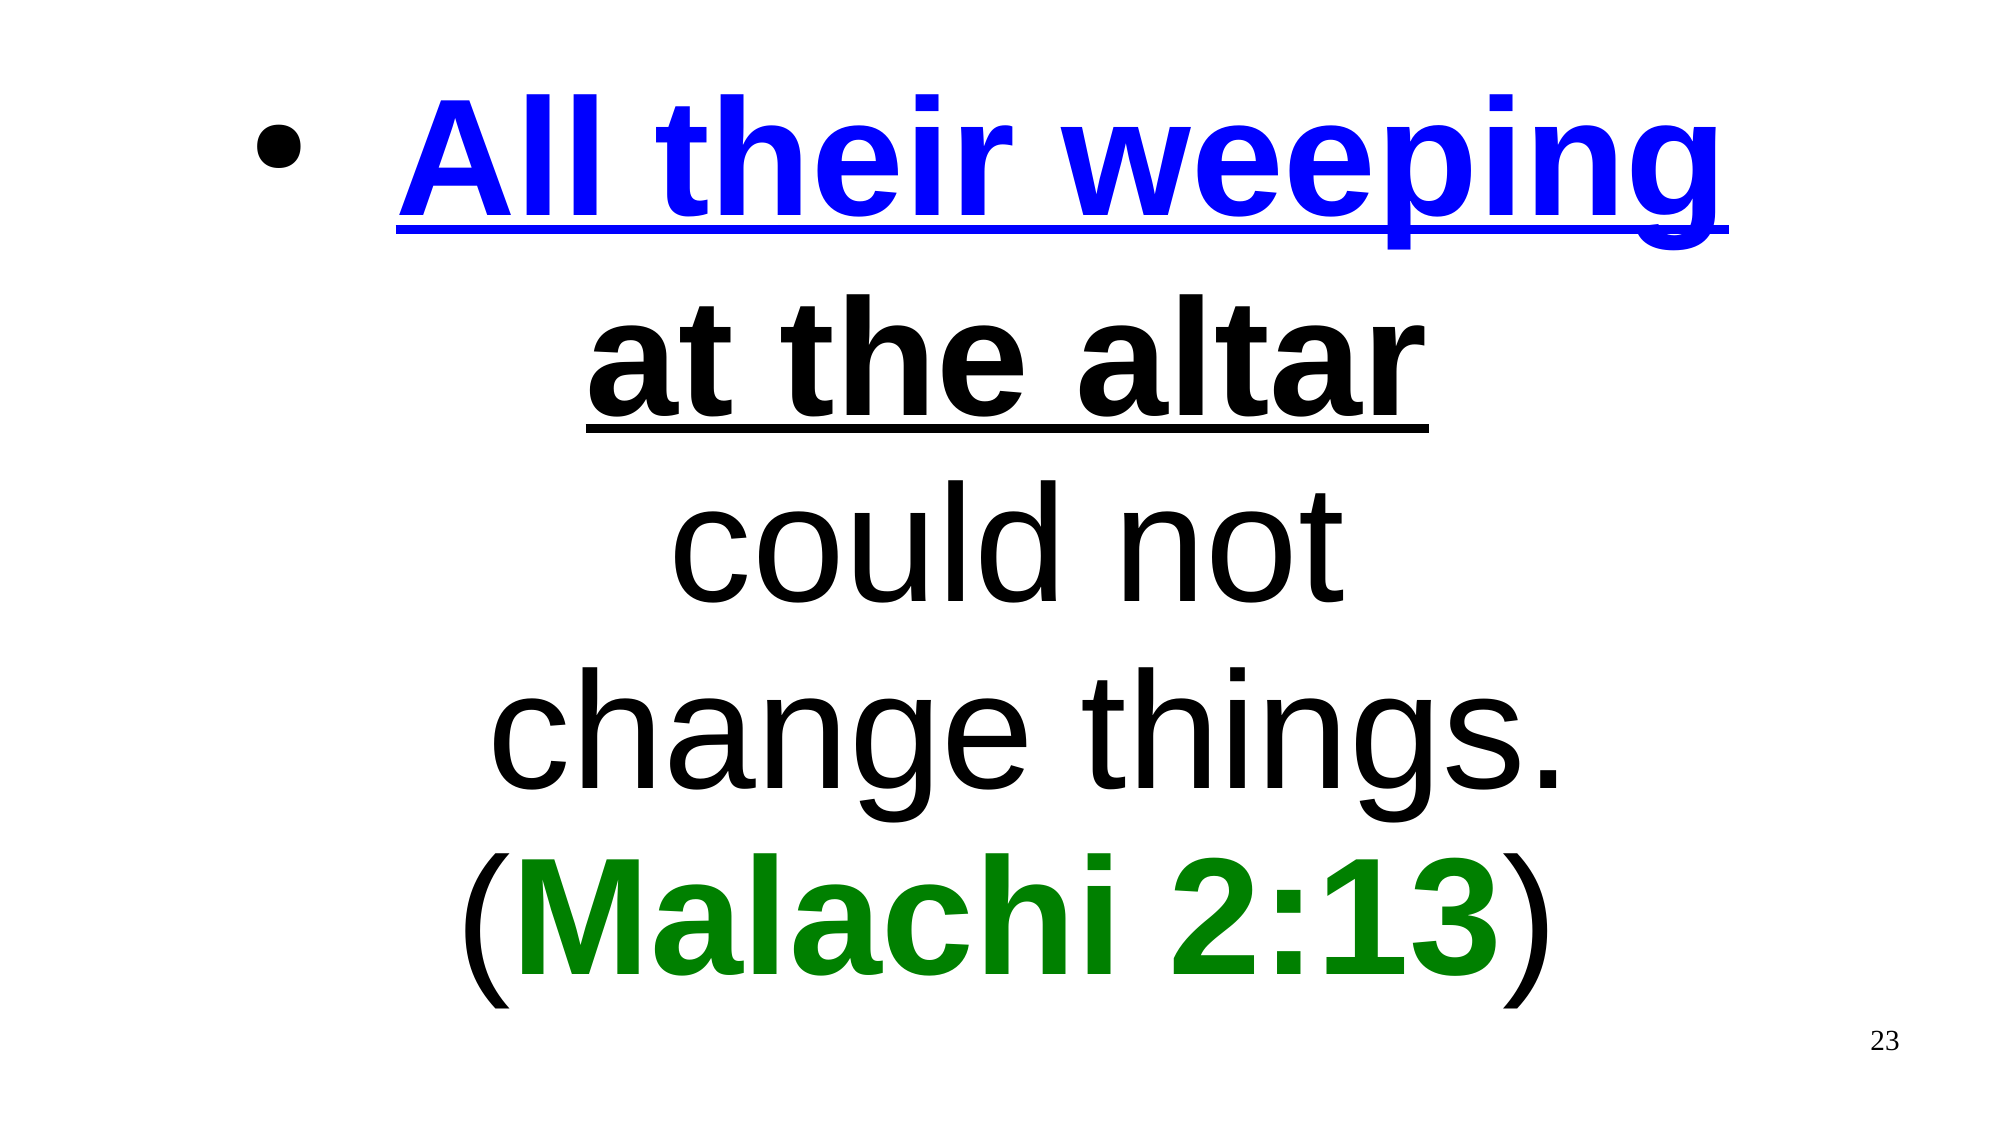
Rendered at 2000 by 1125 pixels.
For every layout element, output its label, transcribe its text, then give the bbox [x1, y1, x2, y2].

list All their weeping at the altar could not change things. (Malachi 2:13) [37, 37, 1988, 1088]
